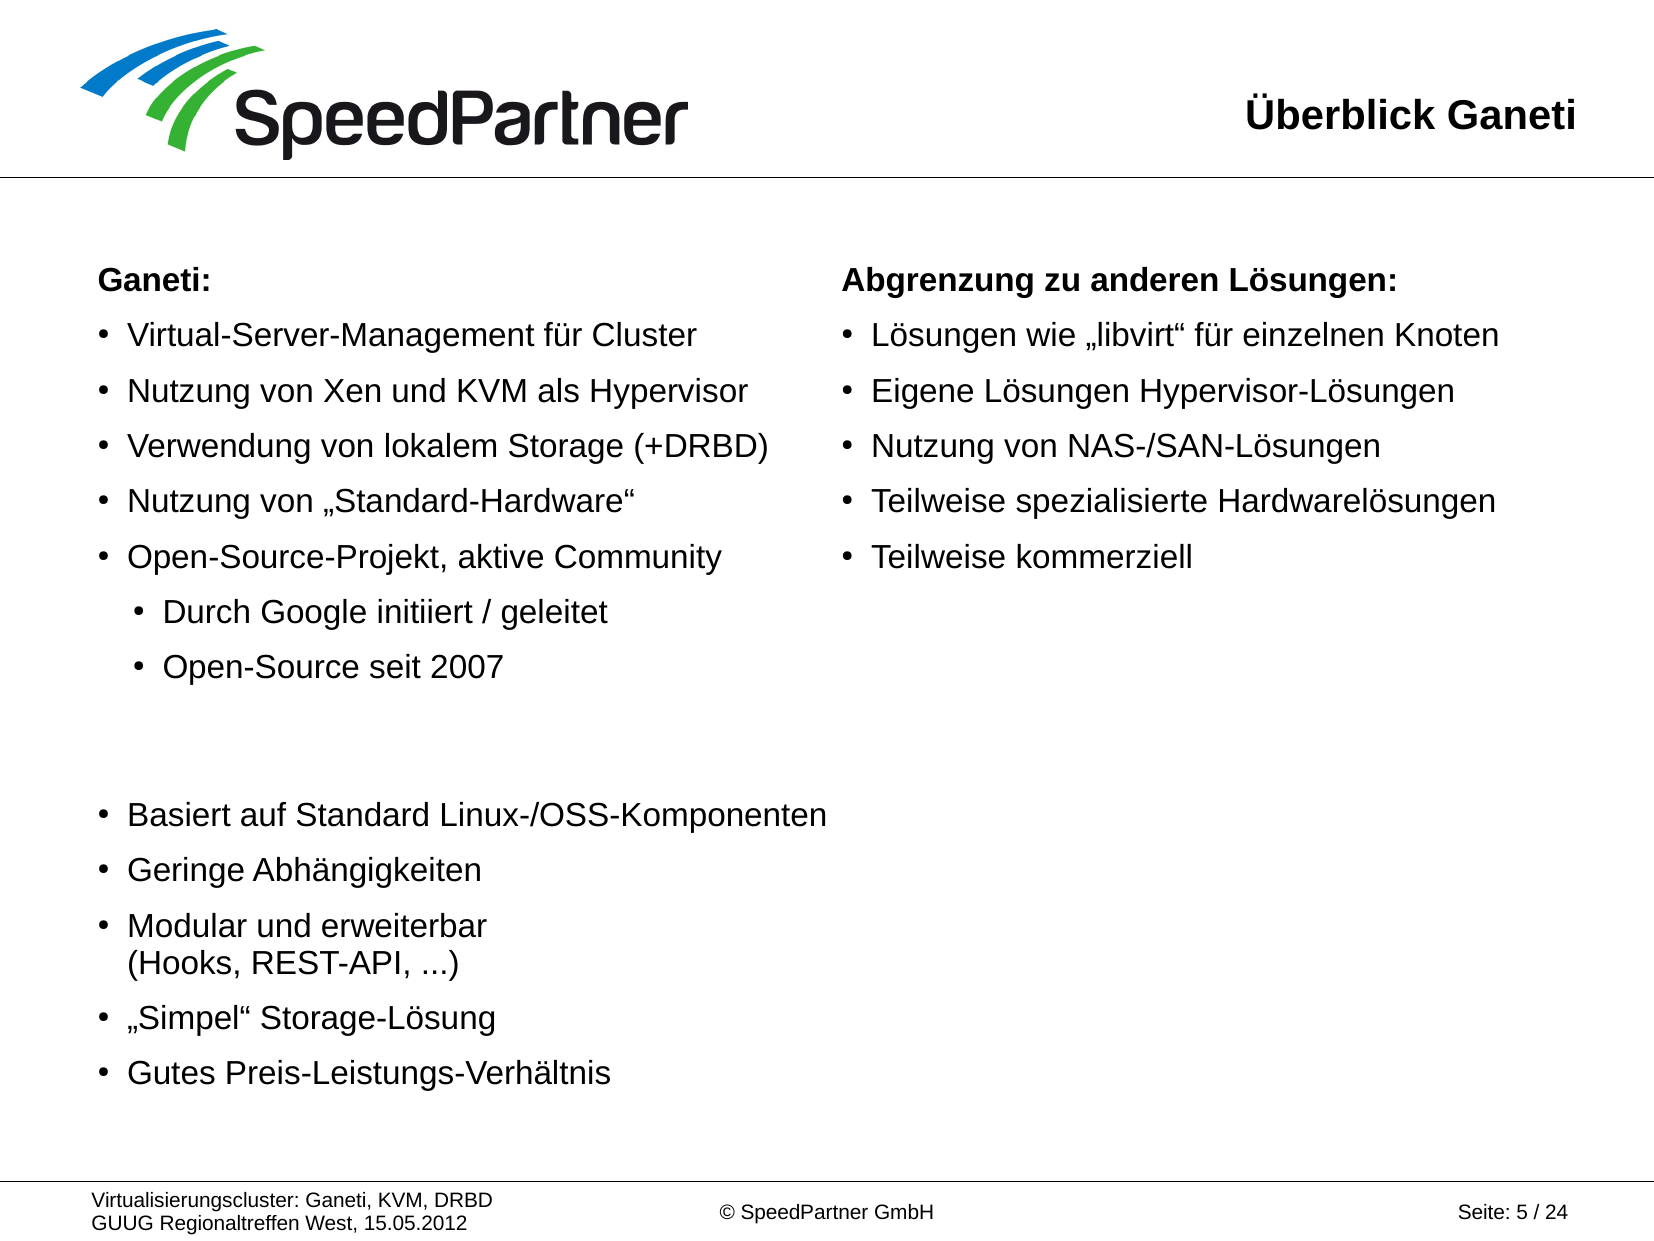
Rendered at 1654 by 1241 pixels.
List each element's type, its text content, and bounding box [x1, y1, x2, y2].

text_box Abgrenzung zu anderen Lösungen: Lösungen wie „libvirt“ für einzelnen Knoten Eigene Lösungen Hypervisor-Lösungen Nutzung von NAS-/SAN-Lösungen Teilweise spezialisierte Hardwarelösungen Teilweise kommerziell [826, 254, 1565, 1123]
text_box Ganeti: Virtual-Server-Management für Cluster Nutzung von Xen und KVM als Hypervisor Verwendung von lokalem Storage (+DRBD) Nutzung von „Standard-Hardware“ Open-Source-Projekt, aktive Community Durch Google initiiert / geleitet Open-Source seit 2007 Basiert auf Standard Linux-/OSS-Komponenten Geringe Abhängigkeiten Modular und erweiterbar (Hooks, REST-API, ...) „Simpel“ Storage-Lösung Gutes Preis-Leistungs-Verhältnis [82, 254, 1565, 1177]
title Überblick Ganeti [590, 70, 1577, 160]
picture [80, 29, 688, 160]
